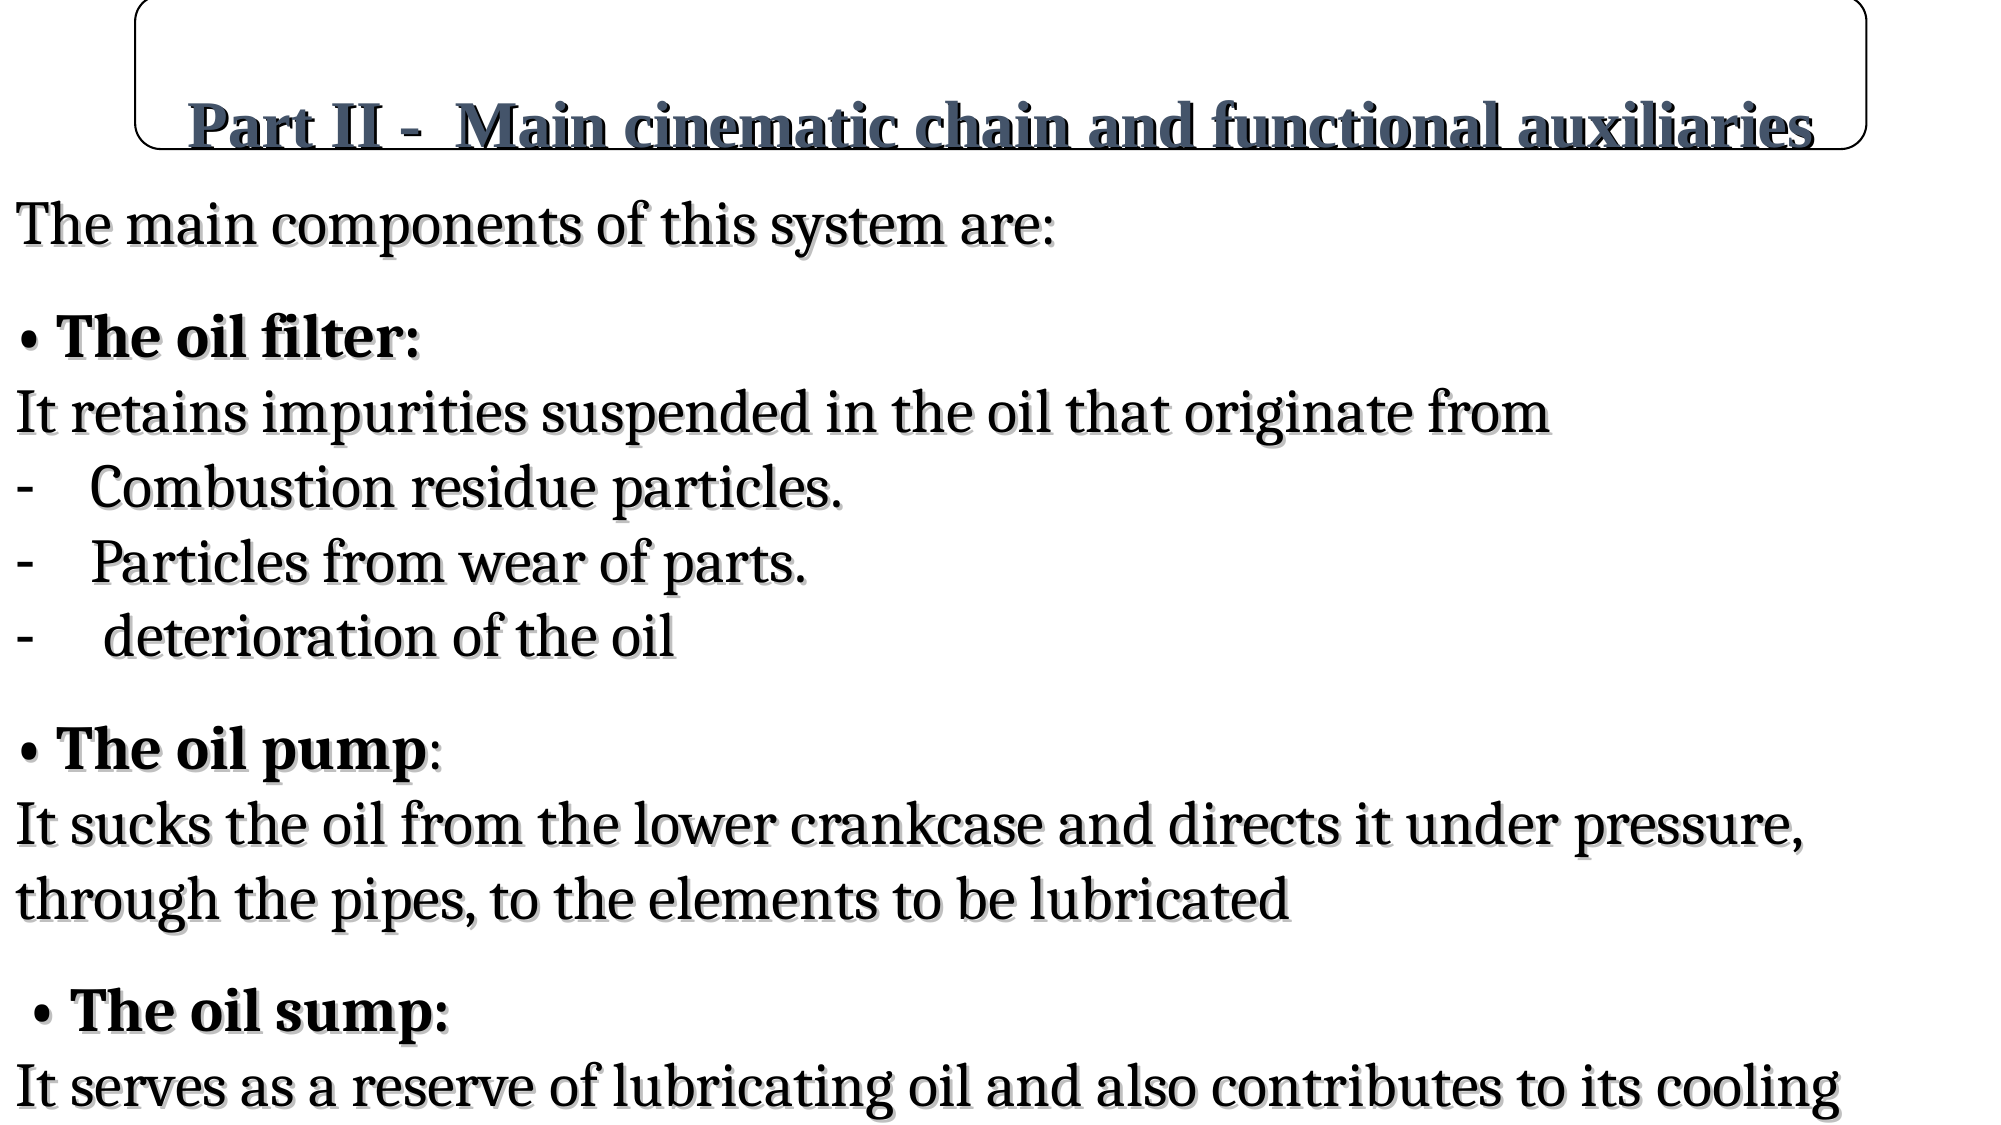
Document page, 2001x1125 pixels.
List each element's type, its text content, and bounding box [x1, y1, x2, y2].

text_box The main components of this system are: • The oil filter: It retains impurities suspended in the oil that originate from Combustion residue particles. Particles from wear of parts. deterioration of the oil • The oil pump: It sucks the oil from the lower crankcase and directs it under pressure, through the pipes, to the elements to be lubricated • The oil sump: It serves as a reserve of lubricating oil and also contributes to its cooling [0, 137, 1970, 1125]
text_box Part II - Main cinematic chain and functional auxiliaries [135, 0, 1867, 137]
